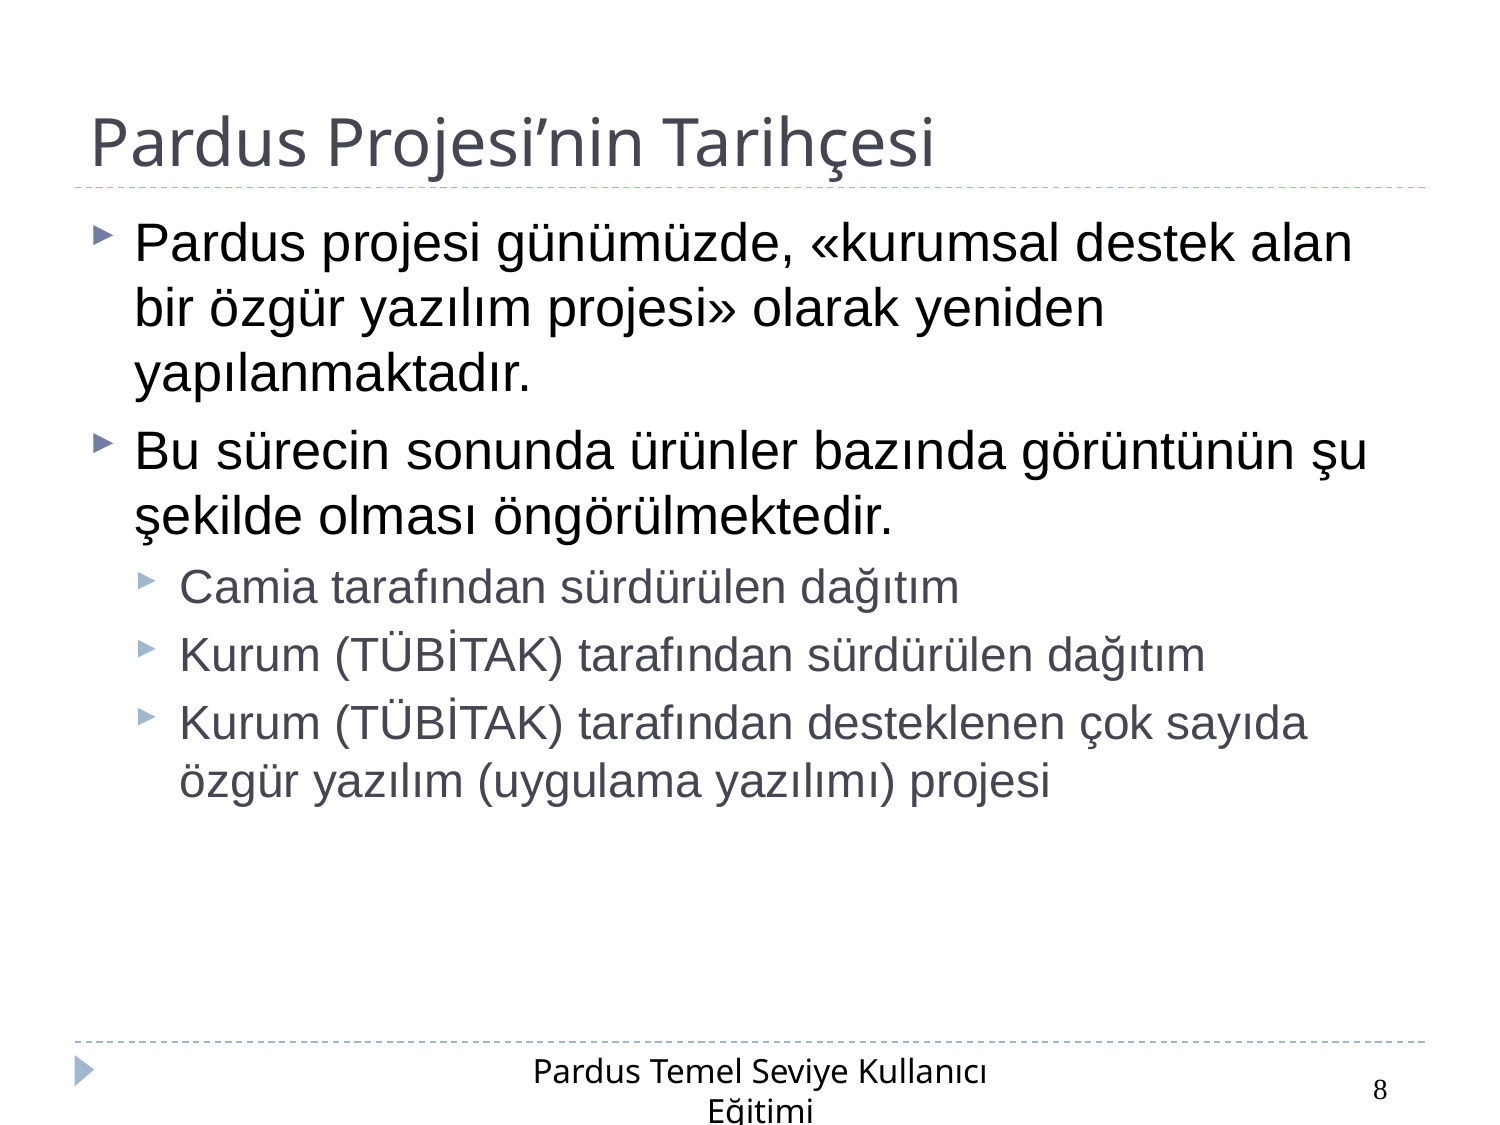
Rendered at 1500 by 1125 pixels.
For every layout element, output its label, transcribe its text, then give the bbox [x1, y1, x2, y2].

list Pardus projesi günümüzde, «kurumsal destek alan bir özgür yazılım projesi» olarak yeniden yapılanmaktadır. Bu sürecin sonunda ürünler bazında görüntünün şu şekilde olması öngörülmektedir. Camia tarafından sürdürülen dağıtım Kurum (TÜBİTAK) tarafından sürdürülen dağıtım Kurum (TÜBİTAK) tarafından desteklenen çok sayıda özgür yazılım (uygulama yazılımı) projesi [75, 200, 1425, 1010]
title Pardus Projesi’nin Tarihçesi [75, 24, 1425, 188]
